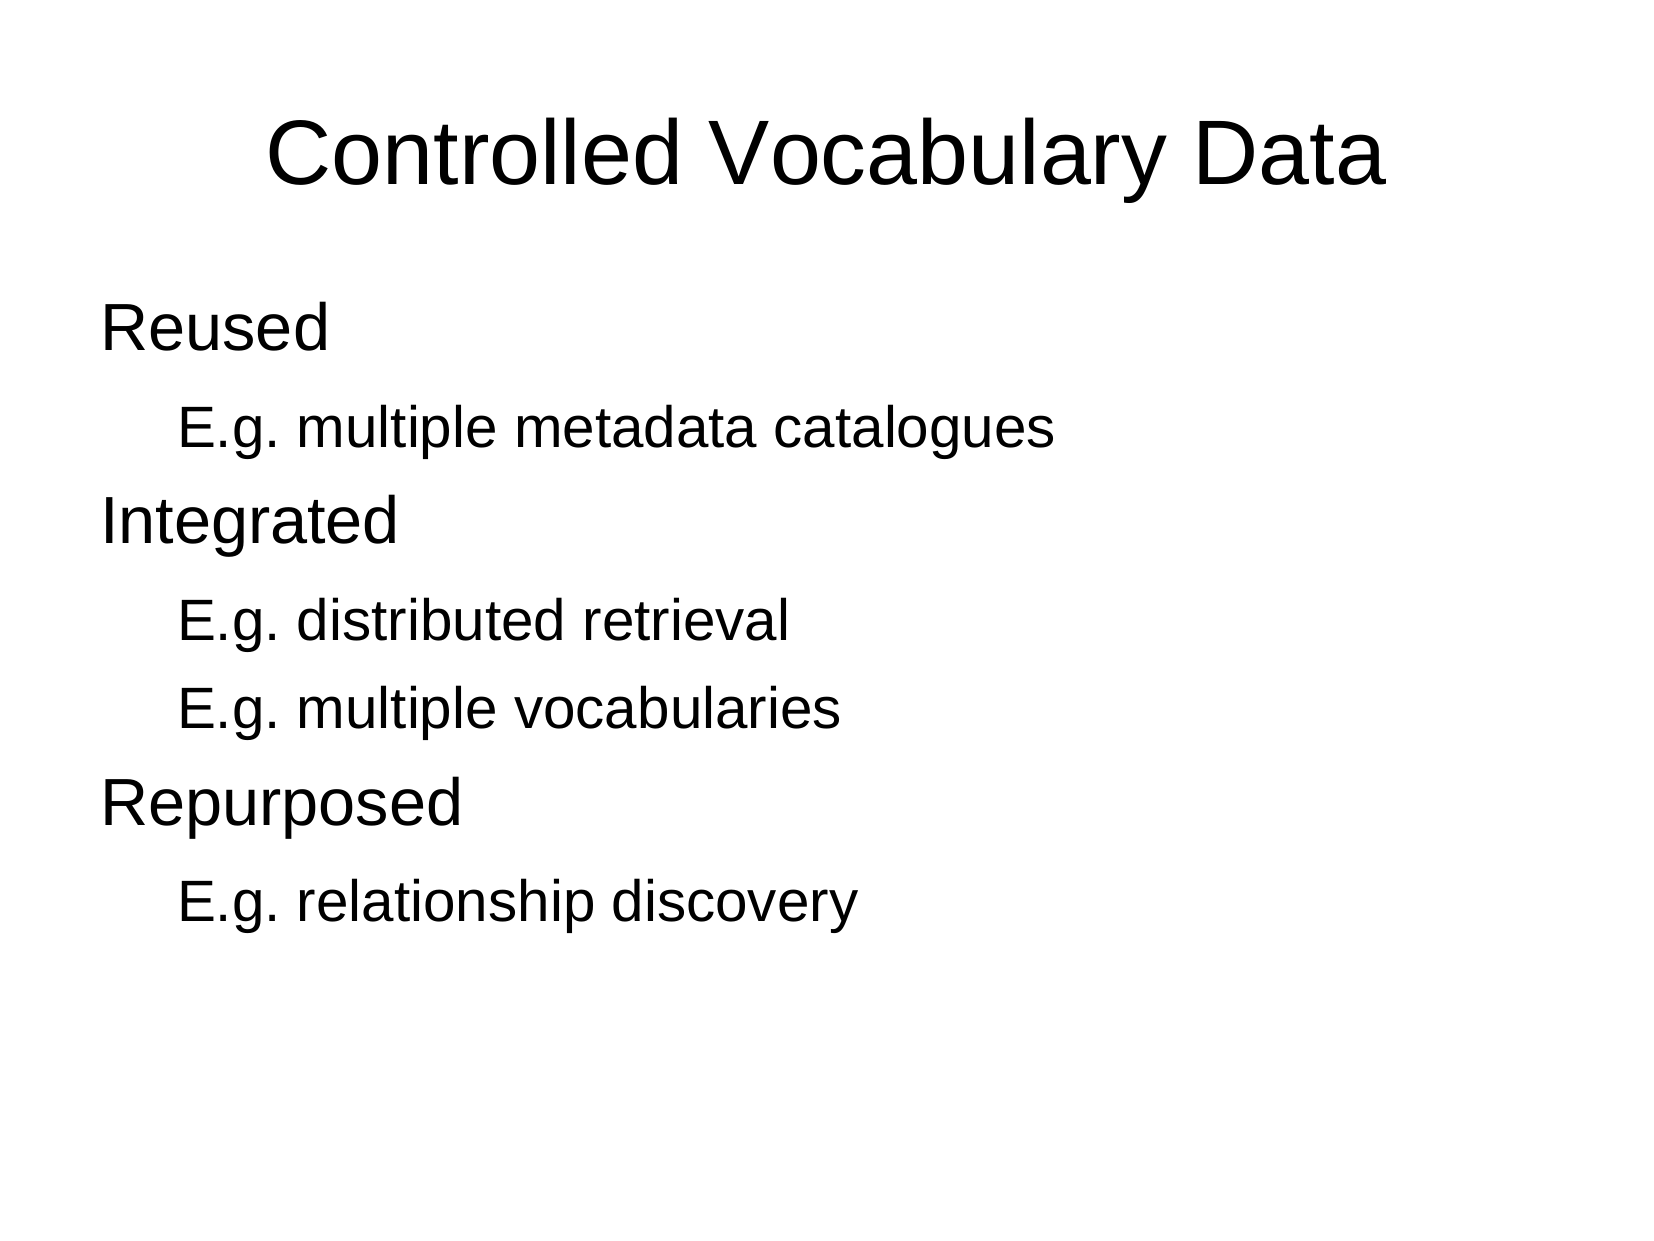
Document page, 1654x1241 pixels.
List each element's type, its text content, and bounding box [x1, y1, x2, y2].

title Controlled Vocabulary Data [82, 56, 1571, 250]
list Reused E.g. multiple metadata catalogues Integrated E.g. distributed retrieval E.g. multiple vocabularies Repurposed E.g. relationship discovery [82, 290, 1571, 1094]
